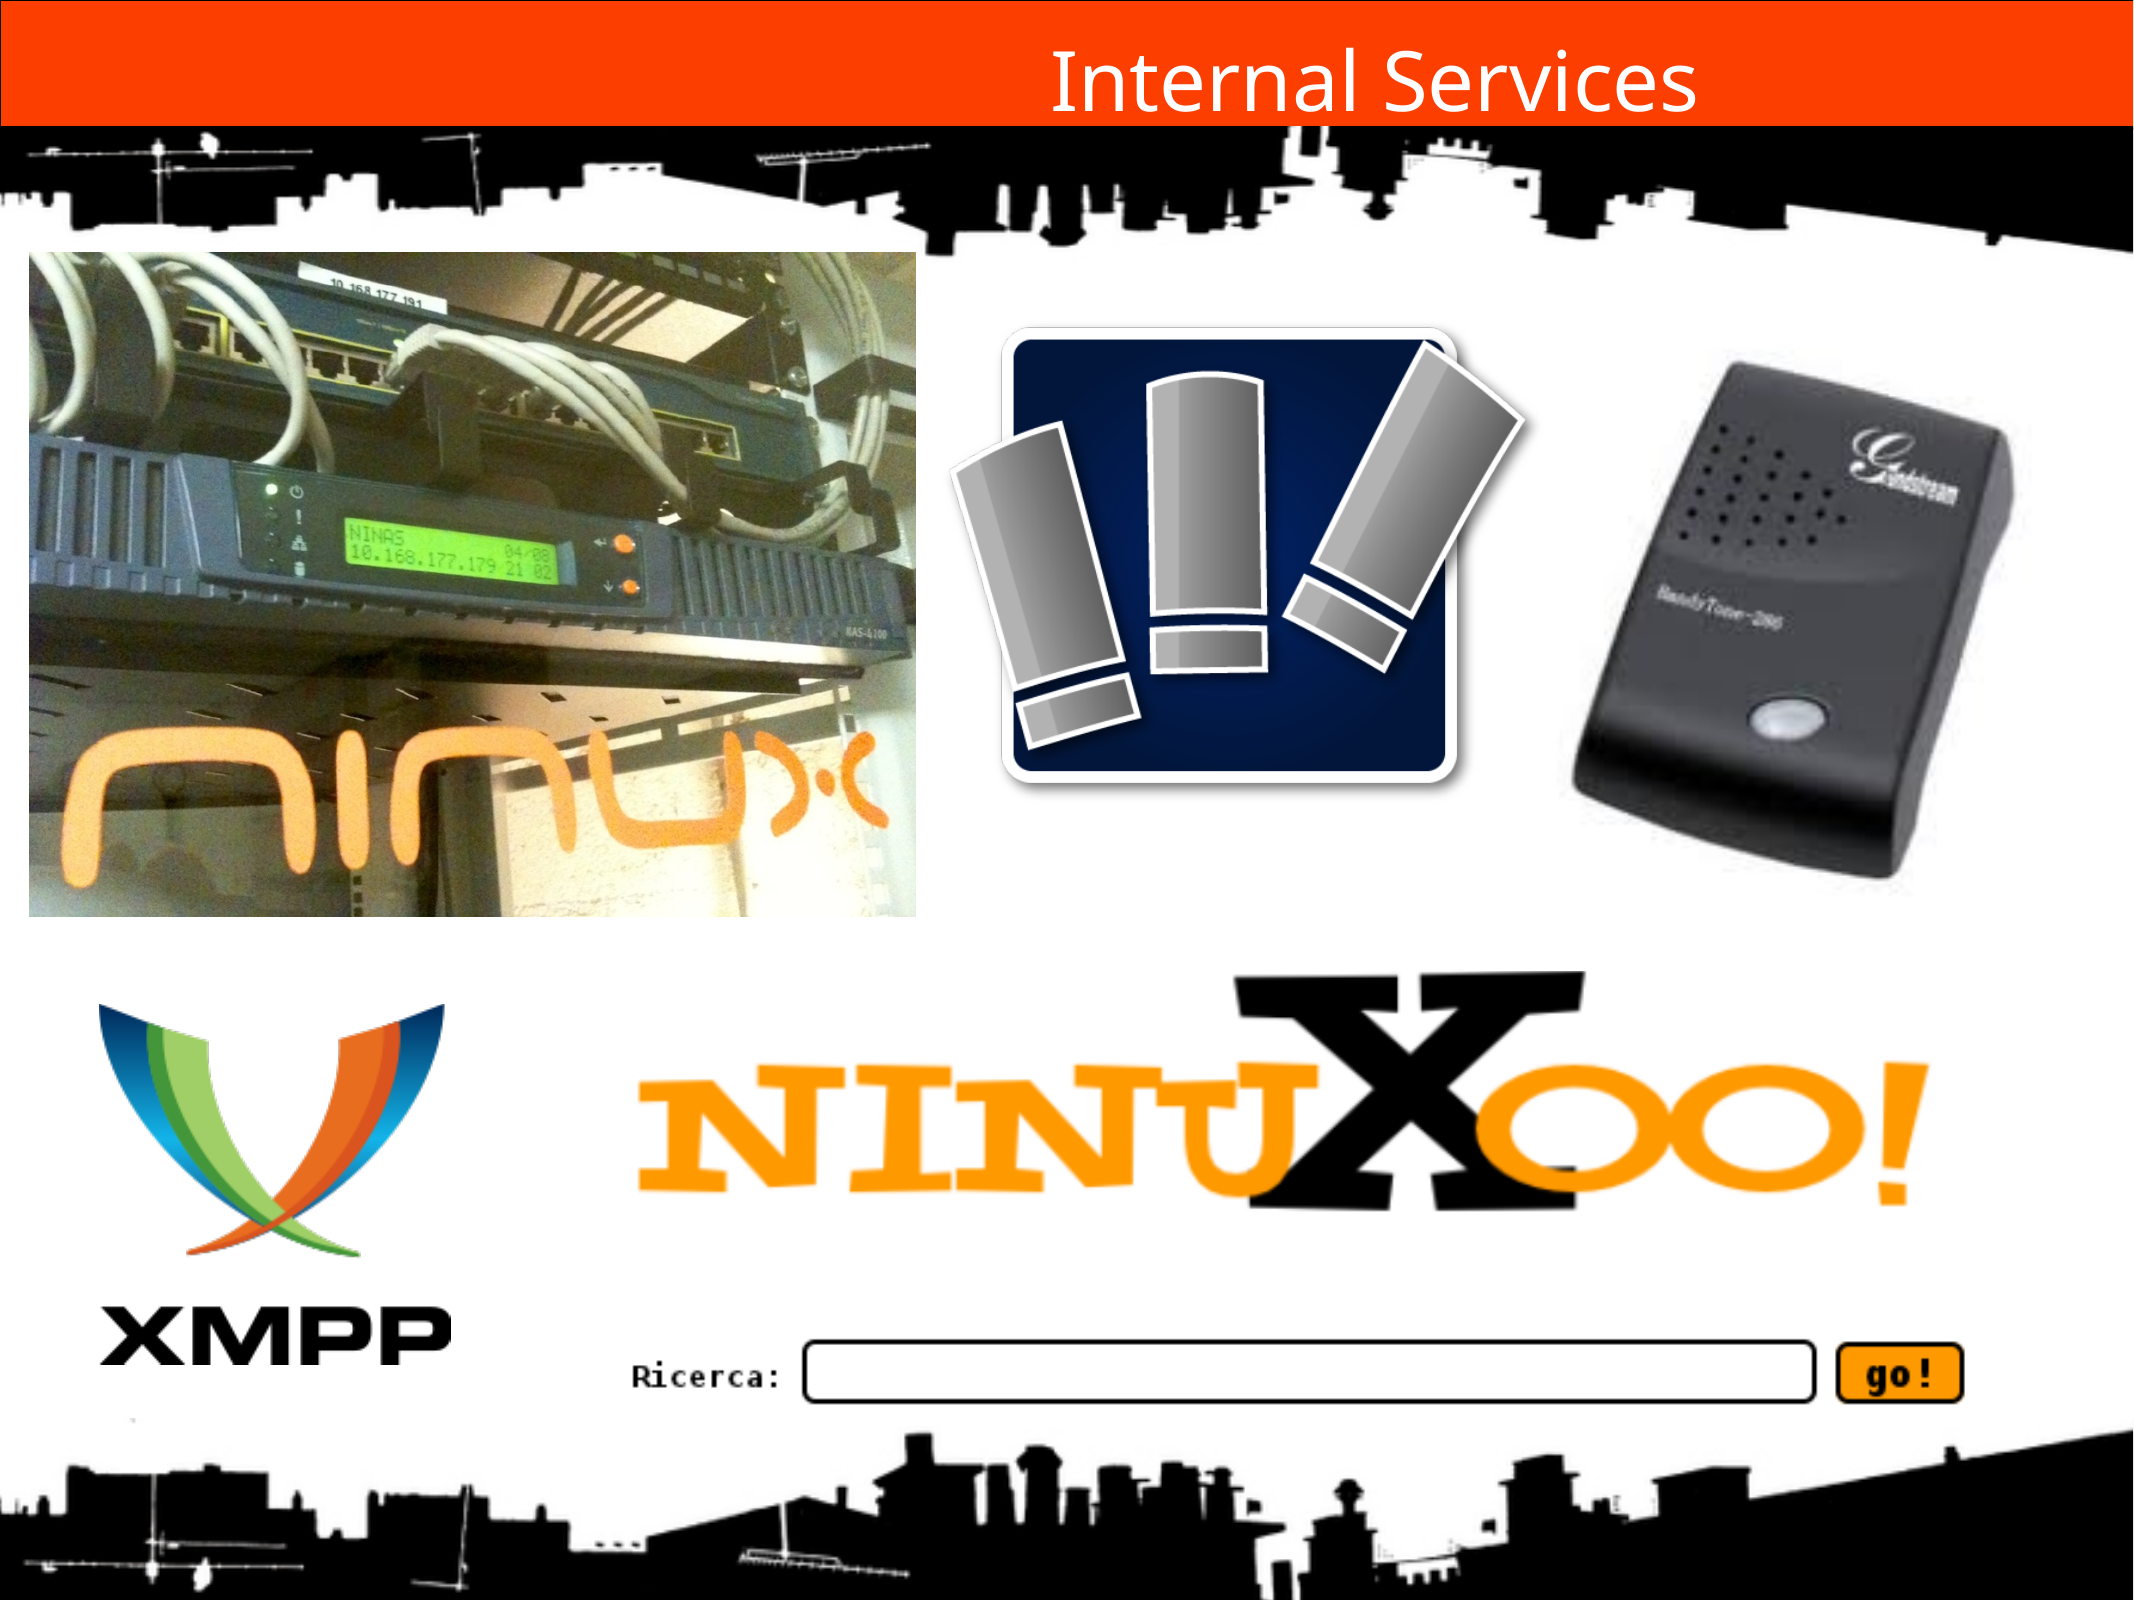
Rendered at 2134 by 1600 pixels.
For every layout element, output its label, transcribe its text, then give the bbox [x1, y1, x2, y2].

picture [0, 126, 2134, 1600]
title Internal Services [700, 16, 2051, 139]
picture [99, 1004, 451, 1366]
